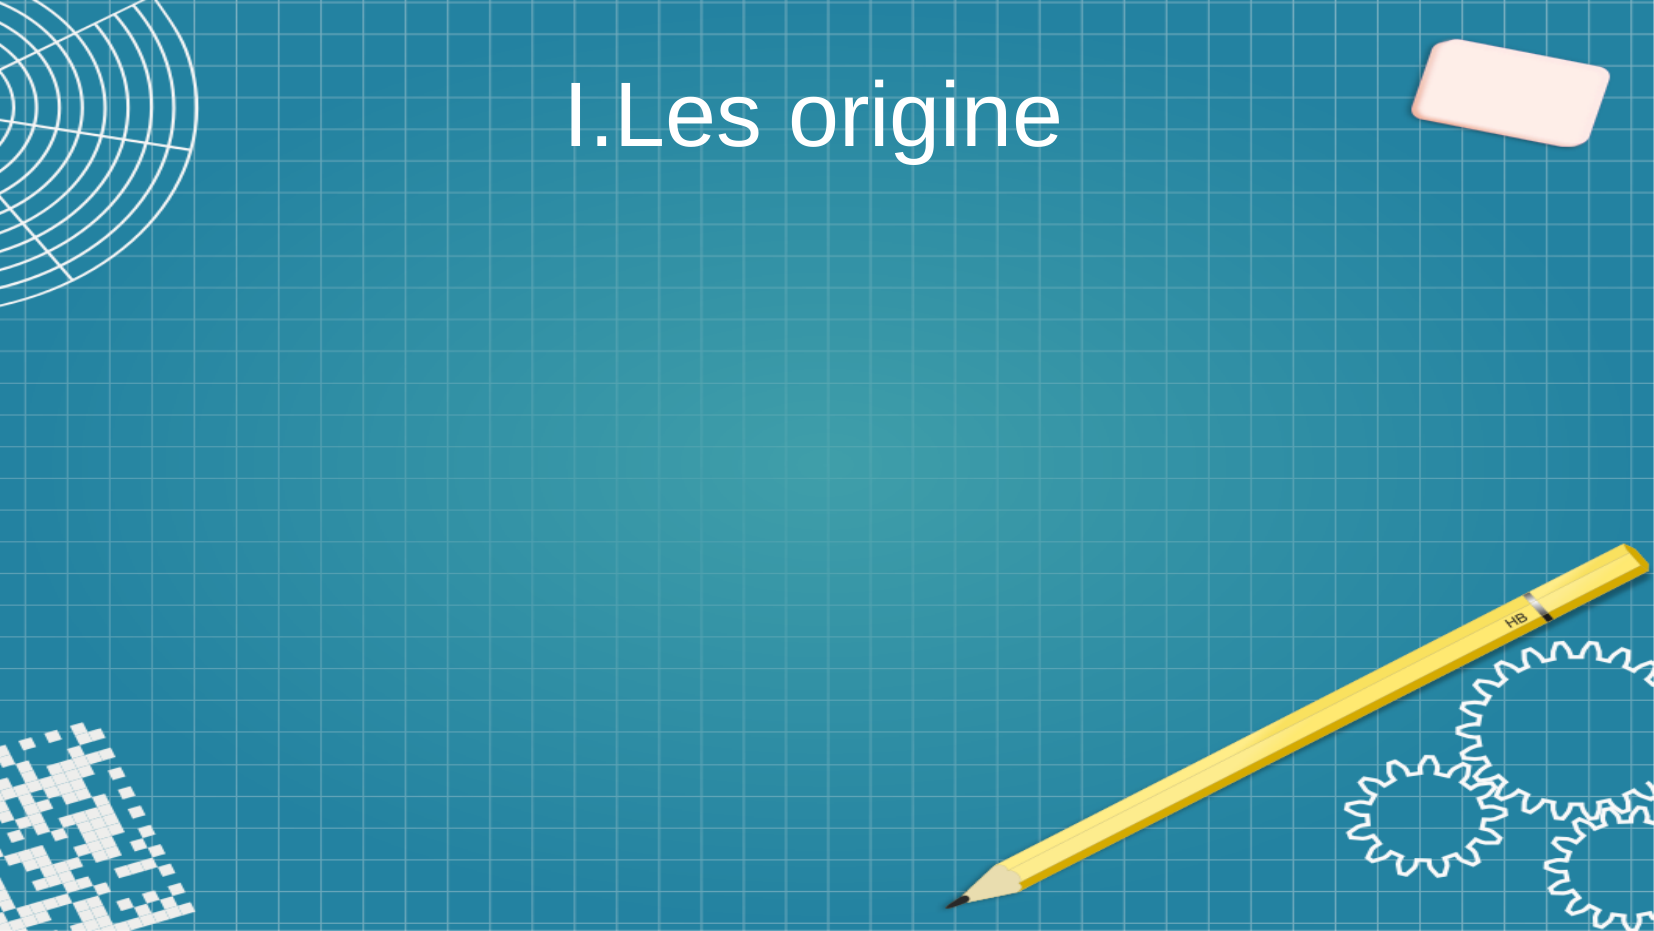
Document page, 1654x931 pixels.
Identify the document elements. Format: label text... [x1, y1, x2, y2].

picture [0, 0, 1654, 931]
title I.Les origine [82, 37, 1571, 193]
